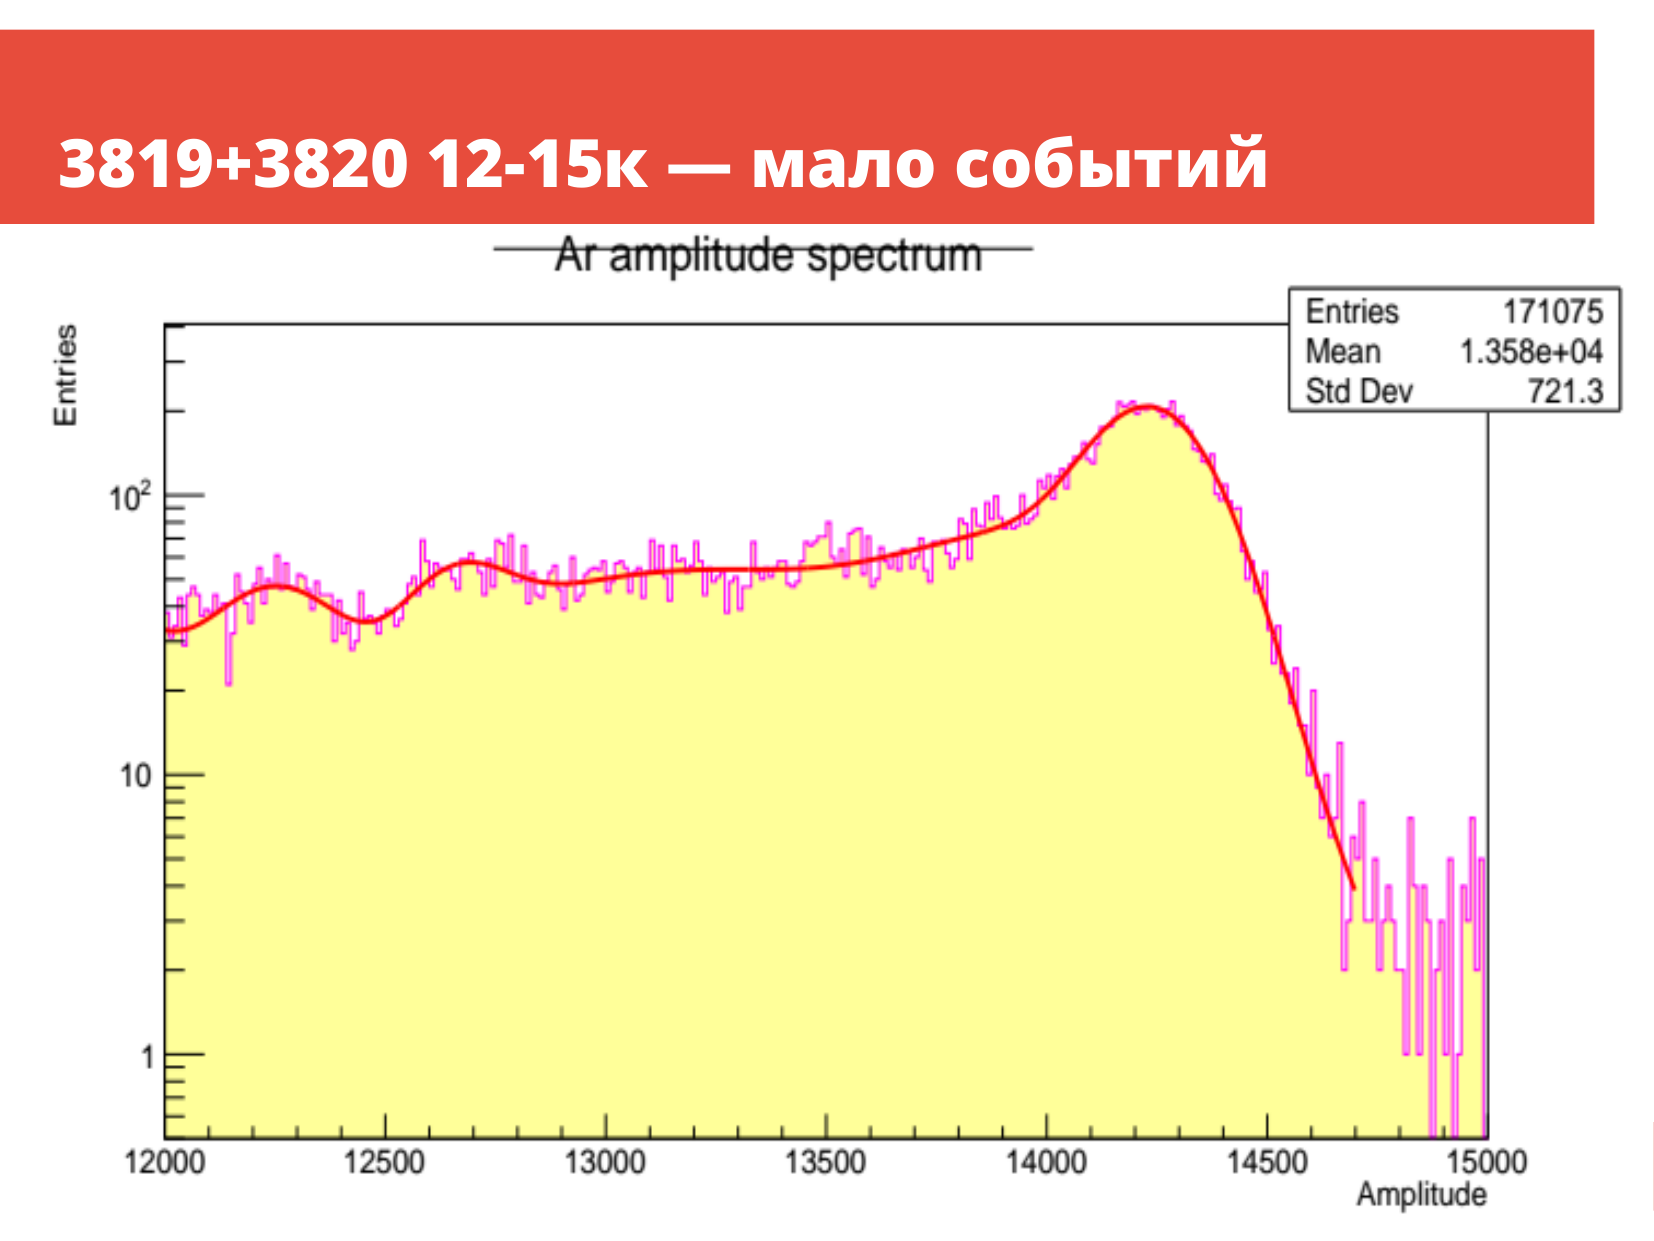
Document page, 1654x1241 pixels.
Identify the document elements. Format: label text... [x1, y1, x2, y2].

picture [0, 224, 1654, 1241]
title 3819+3820 12-15к — мало событий [59, 59, 1595, 207]
